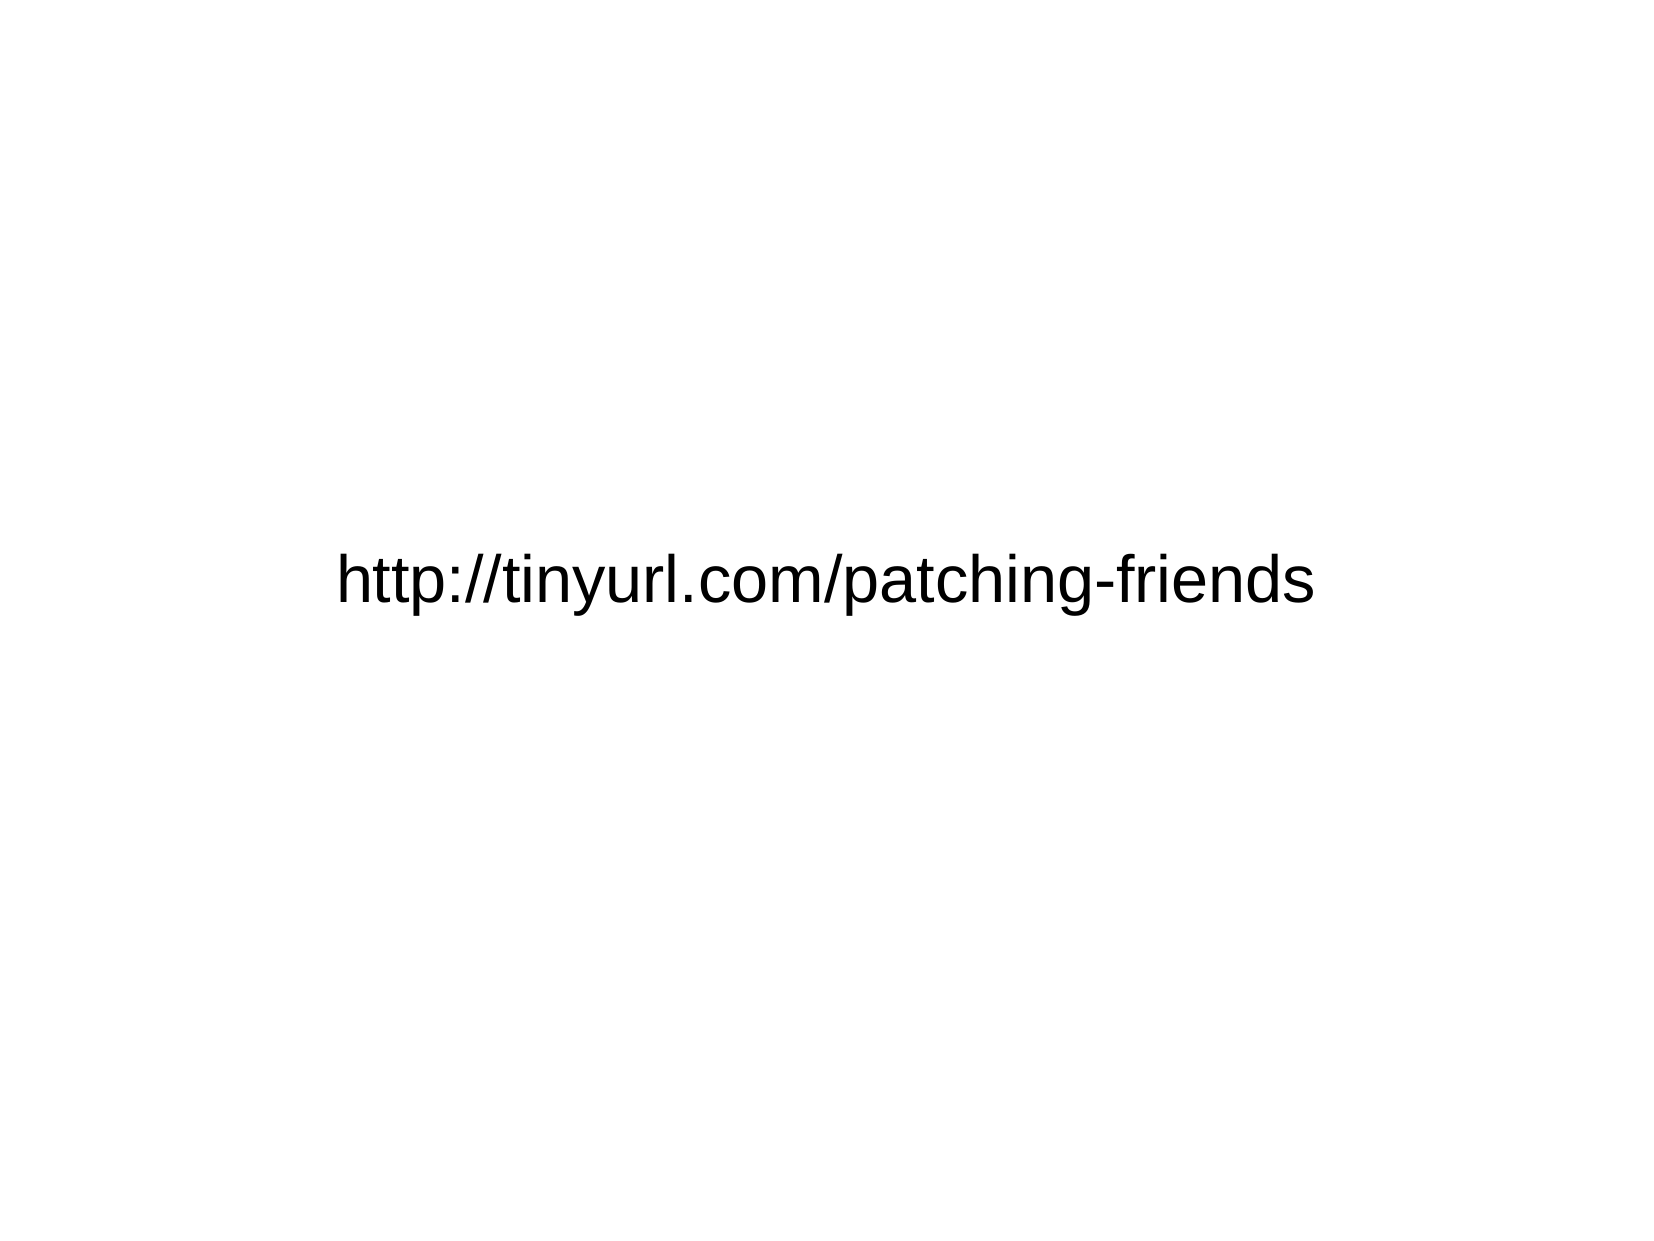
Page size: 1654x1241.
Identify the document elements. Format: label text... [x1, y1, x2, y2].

subtitle http://tinyurl.com/patching-friends [82, 56, 1571, 1102]
